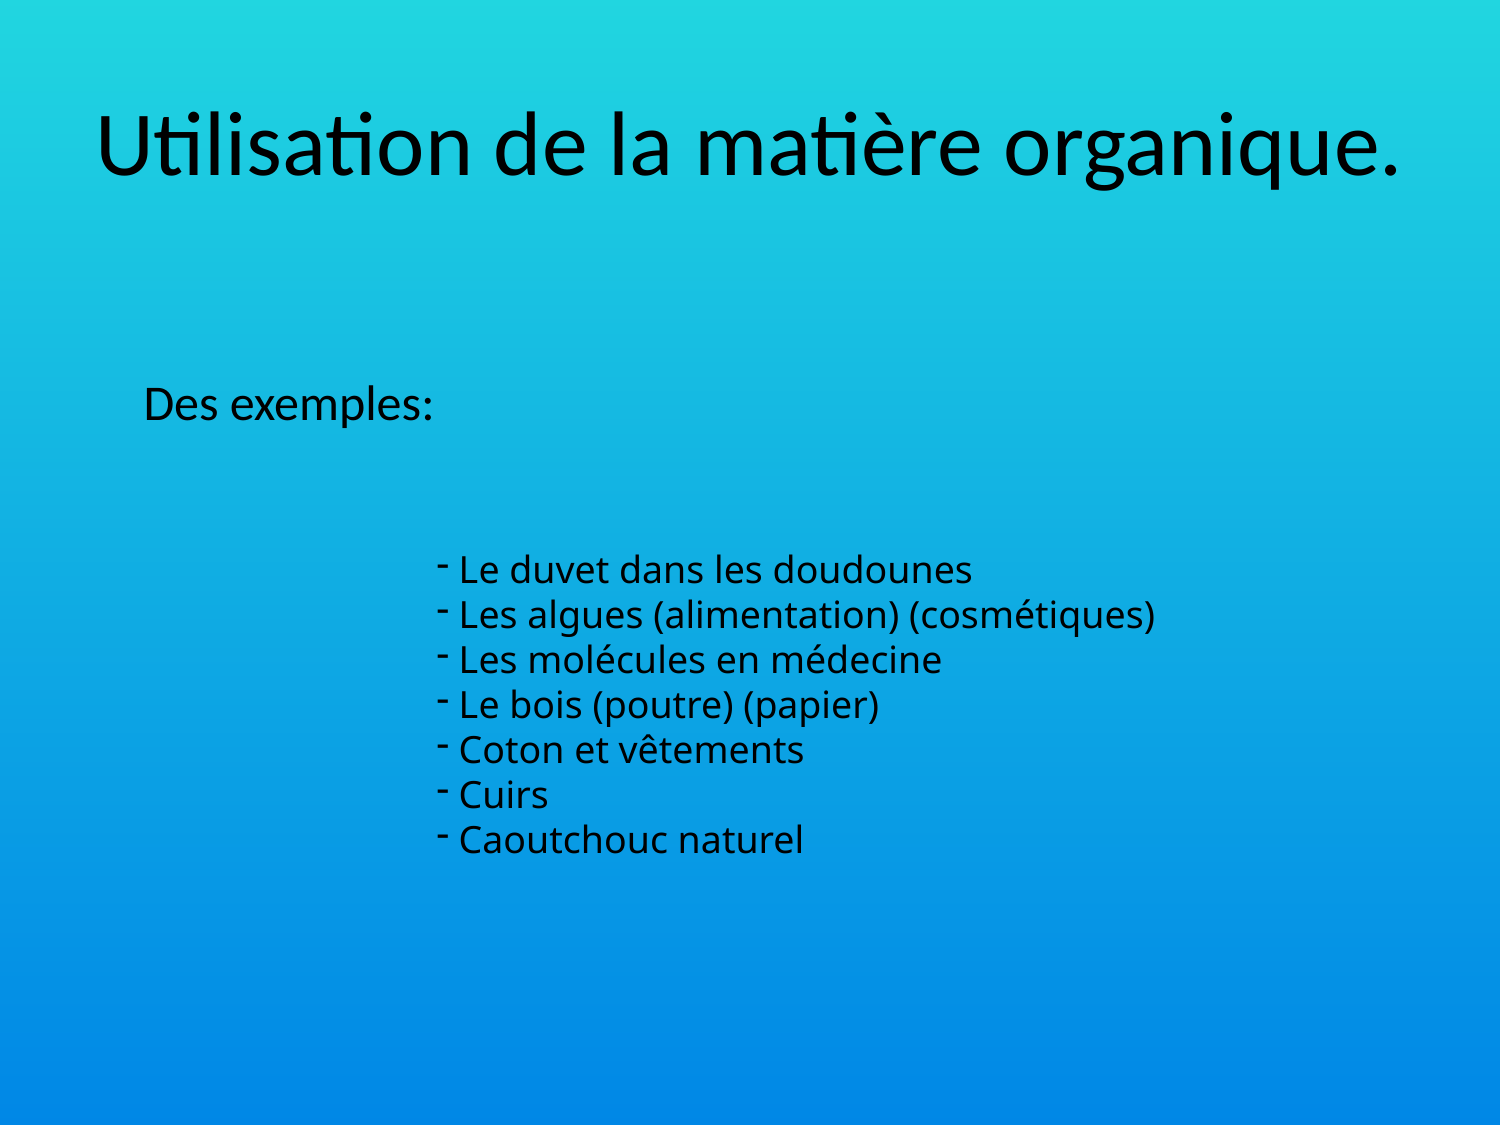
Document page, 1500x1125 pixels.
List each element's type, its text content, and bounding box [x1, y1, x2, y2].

title Utilisation de la matière organique. [75, 45, 1425, 233]
text_box Des exemples: [128, 363, 727, 439]
text_box Le duvet dans les doudounes Les algues (alimentation) (cosmétiques) Les molécules en médecine Le bois (poutre) (papier) Coton et vêtements Cuirs Caoutchouc naturel [421, 538, 1278, 914]
